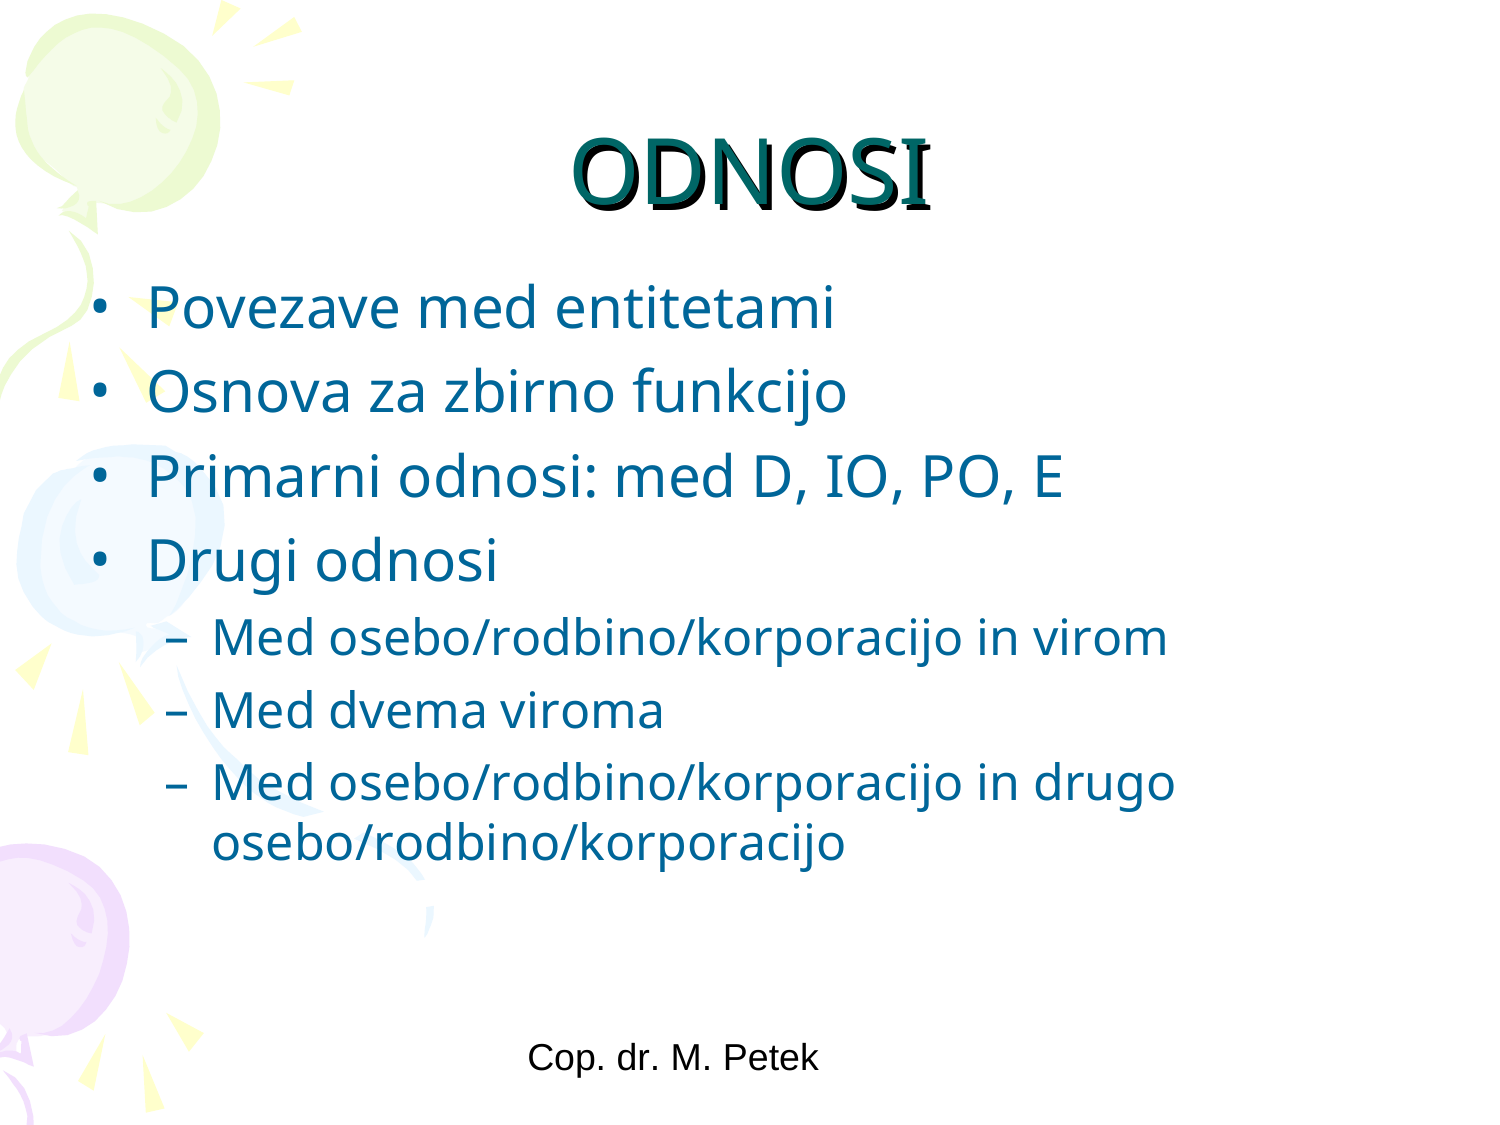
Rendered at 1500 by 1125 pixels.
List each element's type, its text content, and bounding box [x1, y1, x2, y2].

list Povezave med entitetami Osnova za zbirno funkcijo Primarni odnosi: med D, IO, PO, E Drugi odnosi Med osebo/rodbino/korporacijo in virom Med dvema viroma Med osebo/rodbino/korporacijo in drugo osebo/rodbino/korporacijo [75, 262, 1426, 994]
title ODNOSI [72, 16, 1426, 233]
